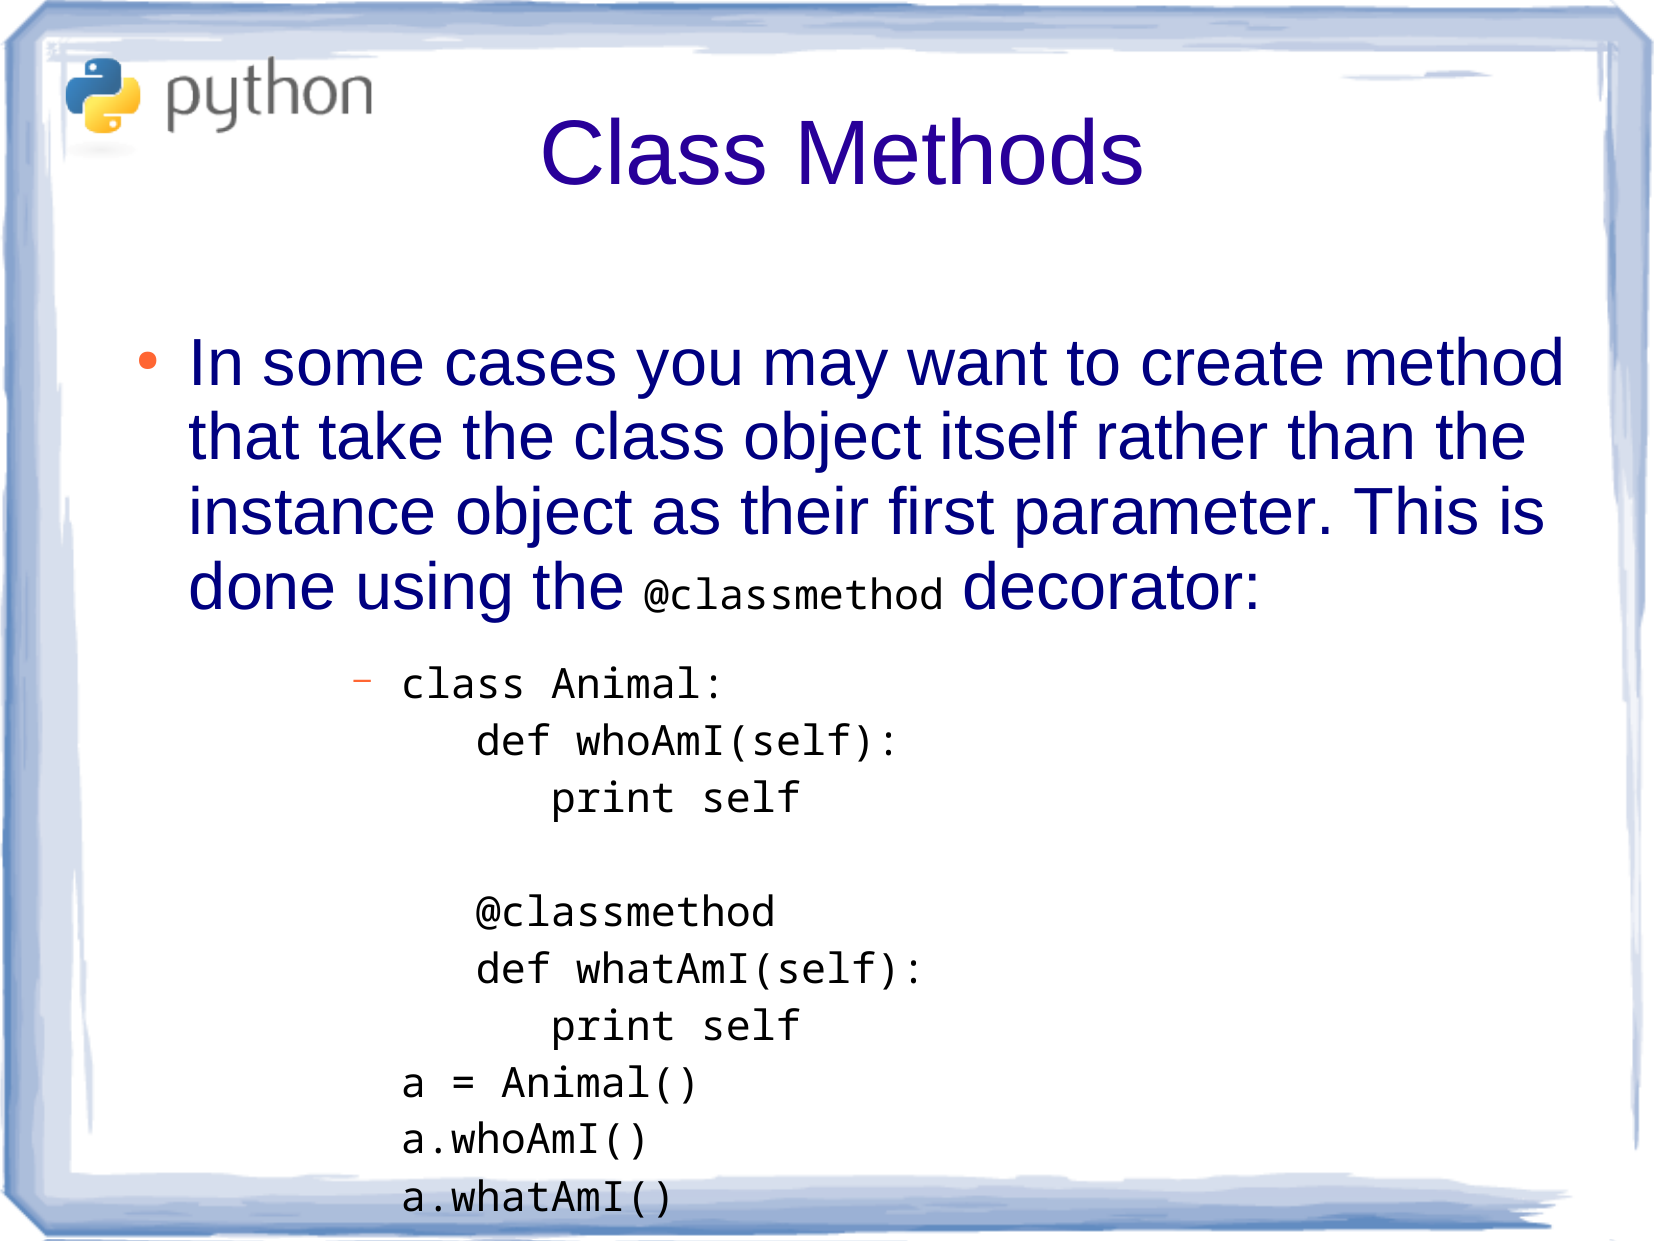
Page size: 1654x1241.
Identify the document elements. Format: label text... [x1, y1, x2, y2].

list In some cases you may want to create method that take the class object itself rather than the instance object as their first parameter. This is done using the @classmethod decorator: class Animal: def whoAmI(self): print self @classmethod def whatAmI(self): print self a = Animal() a.whoAmI() a.whatAmI() [118, 324, 1571, 1144]
picture [0, 0, 1654, 1241]
title Class Methods [82, 49, 1571, 257]
